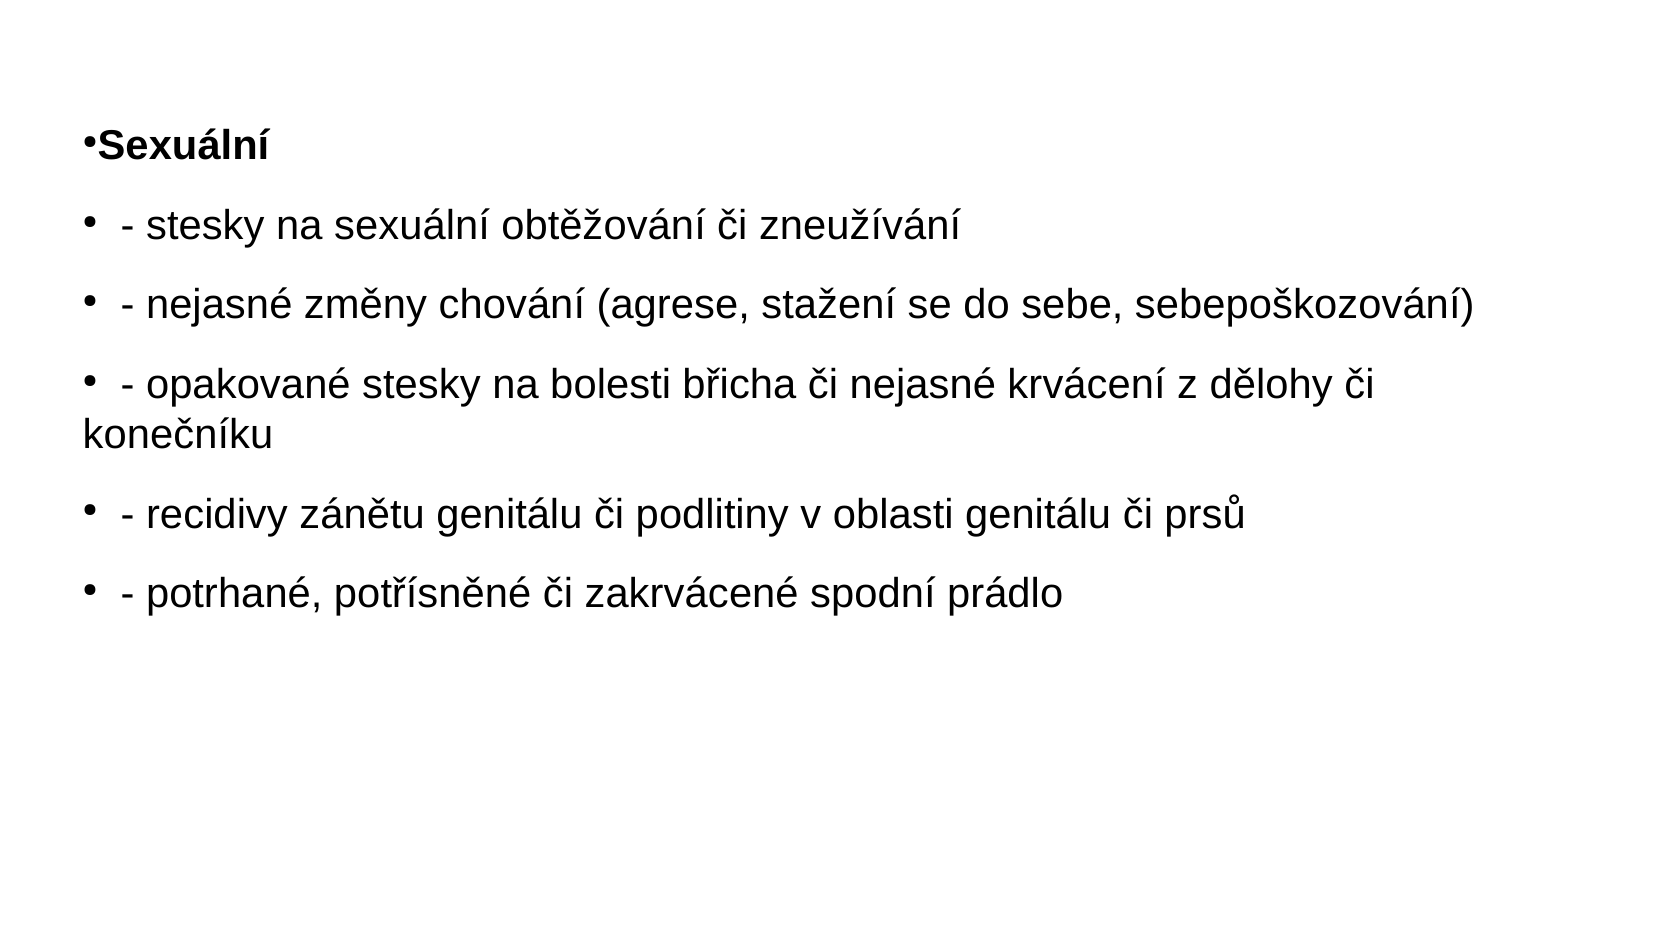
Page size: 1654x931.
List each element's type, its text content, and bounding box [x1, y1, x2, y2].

list Sexuální - stesky na sexuální obtěžování či zneužívání - nejasné změny chování (agrese, stažení se do sebe, sebepoškozování) - opakované stesky na bolesti břicha či nejasné krvácení z dělohy či konečníku - recidivy zánětu genitálu či podlitiny v oblasti genitálu či prsů - potrhané, potřísněné či zakrvácené spodní prádlo [82, 118, 1571, 758]
